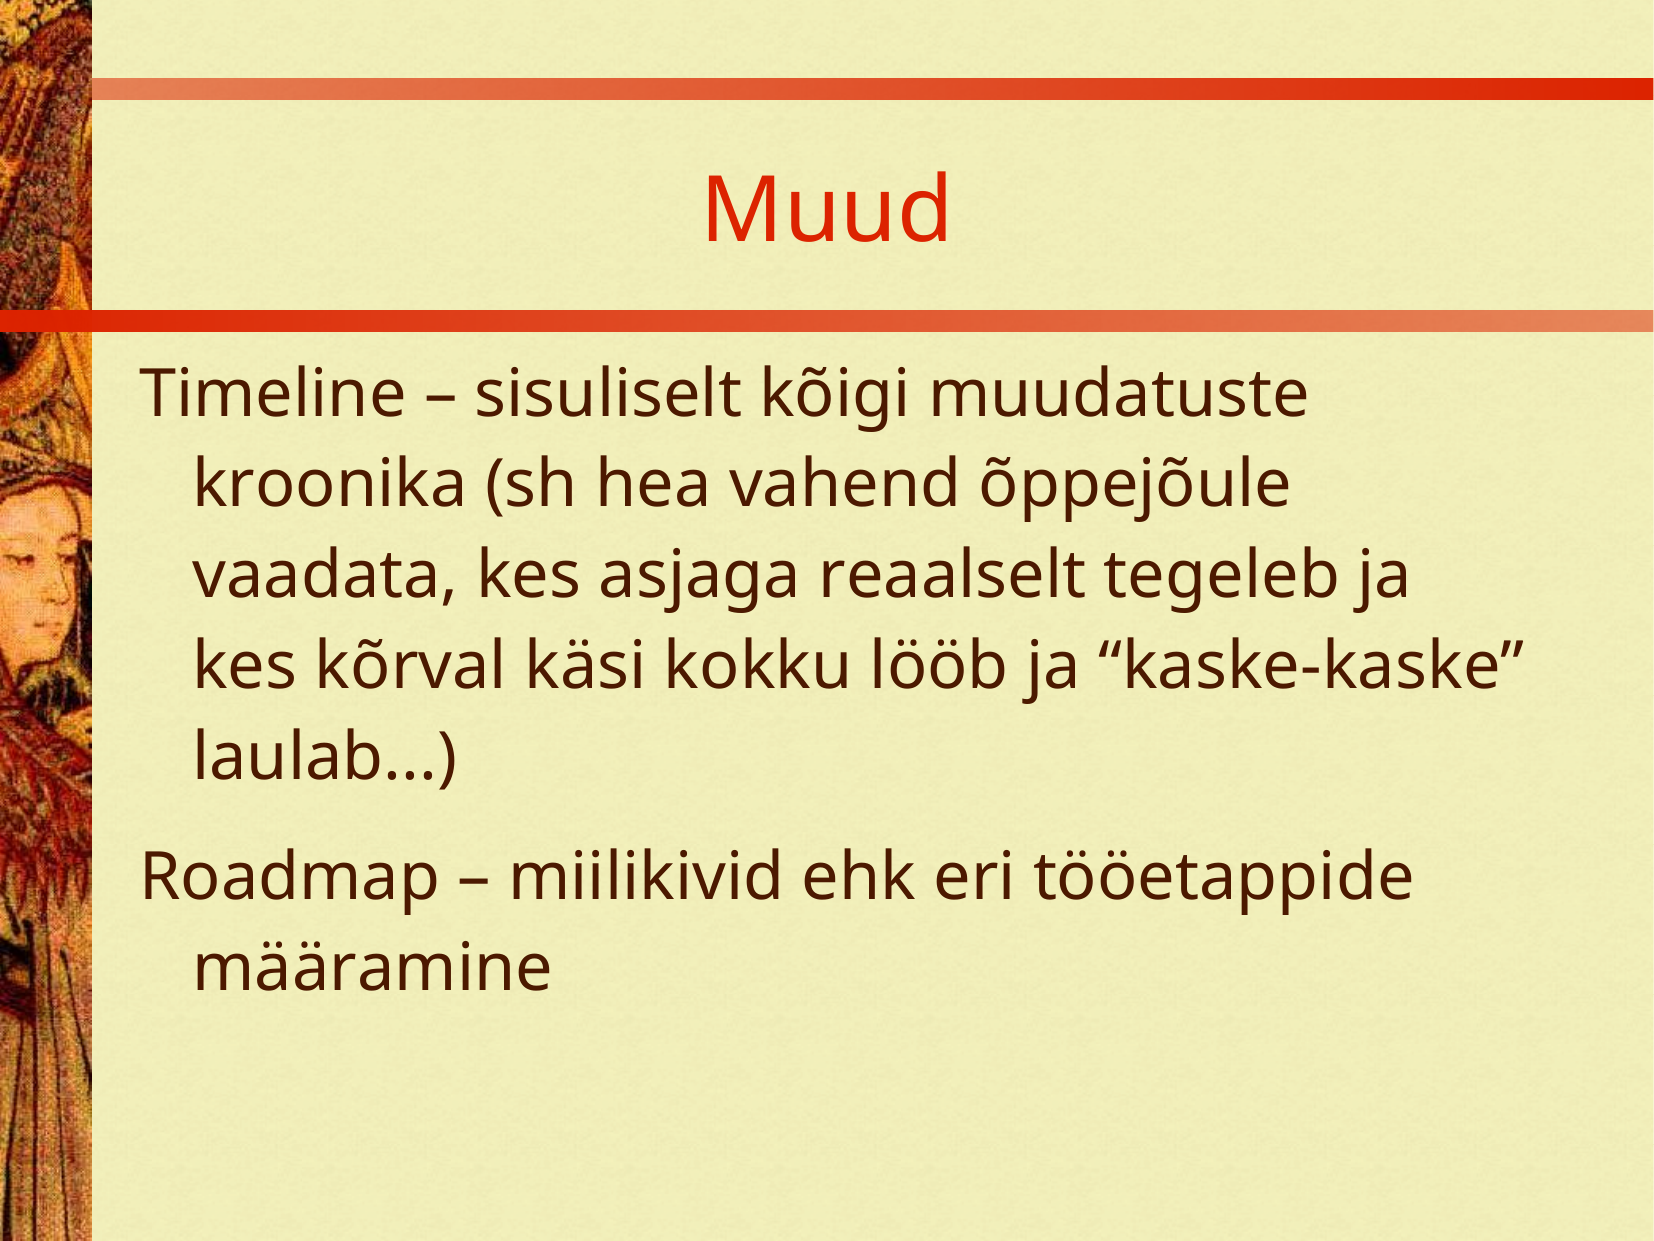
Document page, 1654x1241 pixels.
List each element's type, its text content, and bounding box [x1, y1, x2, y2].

picture [0, 0, 1654, 310]
list Timeline – sisuliselt kõigi muudatuste kroonika (sh hea vahend õppejõule vaadata, kes asjaga reaalselt tegeleb ja kes kõrval käsi kokku lööb ja “kaske-kaske” laulab...) Roadmap – miilikivid ehk eri tööetappide määramine [121, 344, 1534, 1127]
title Muud [121, 102, 1534, 311]
picture [0, 332, 1654, 1241]
